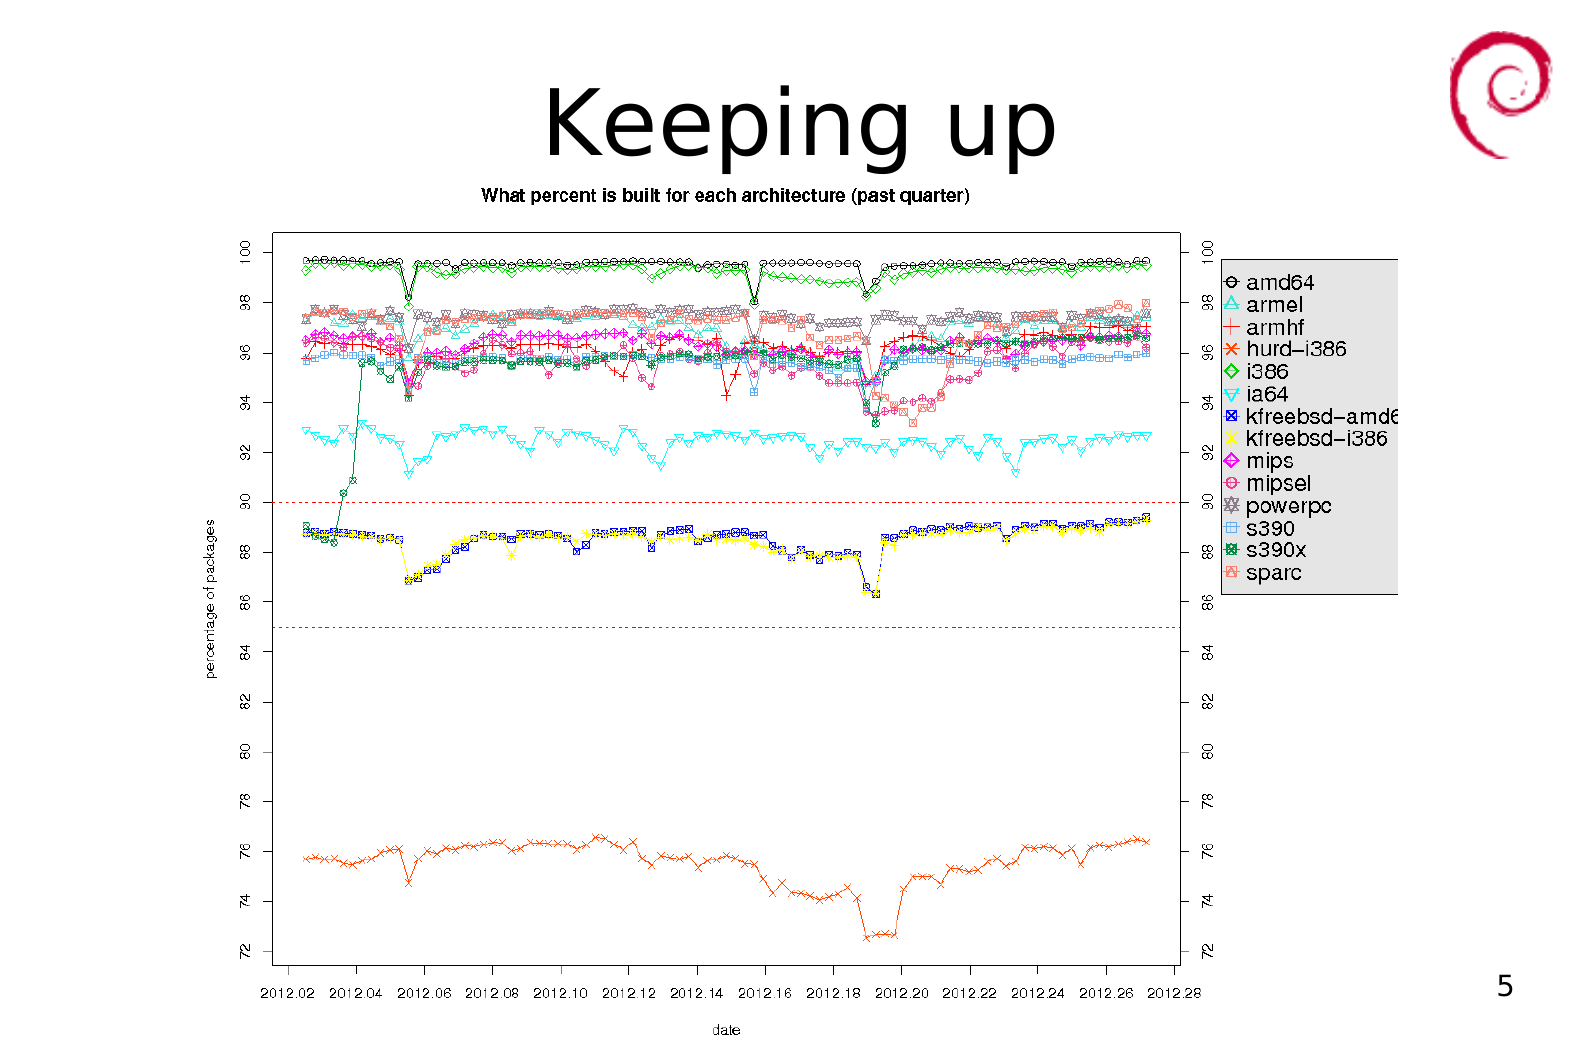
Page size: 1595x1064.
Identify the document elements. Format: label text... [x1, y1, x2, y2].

picture [1450, 31, 1555, 159]
title Keeping up [83, 34, 1519, 212]
picture [197, 212, 1398, 1058]
